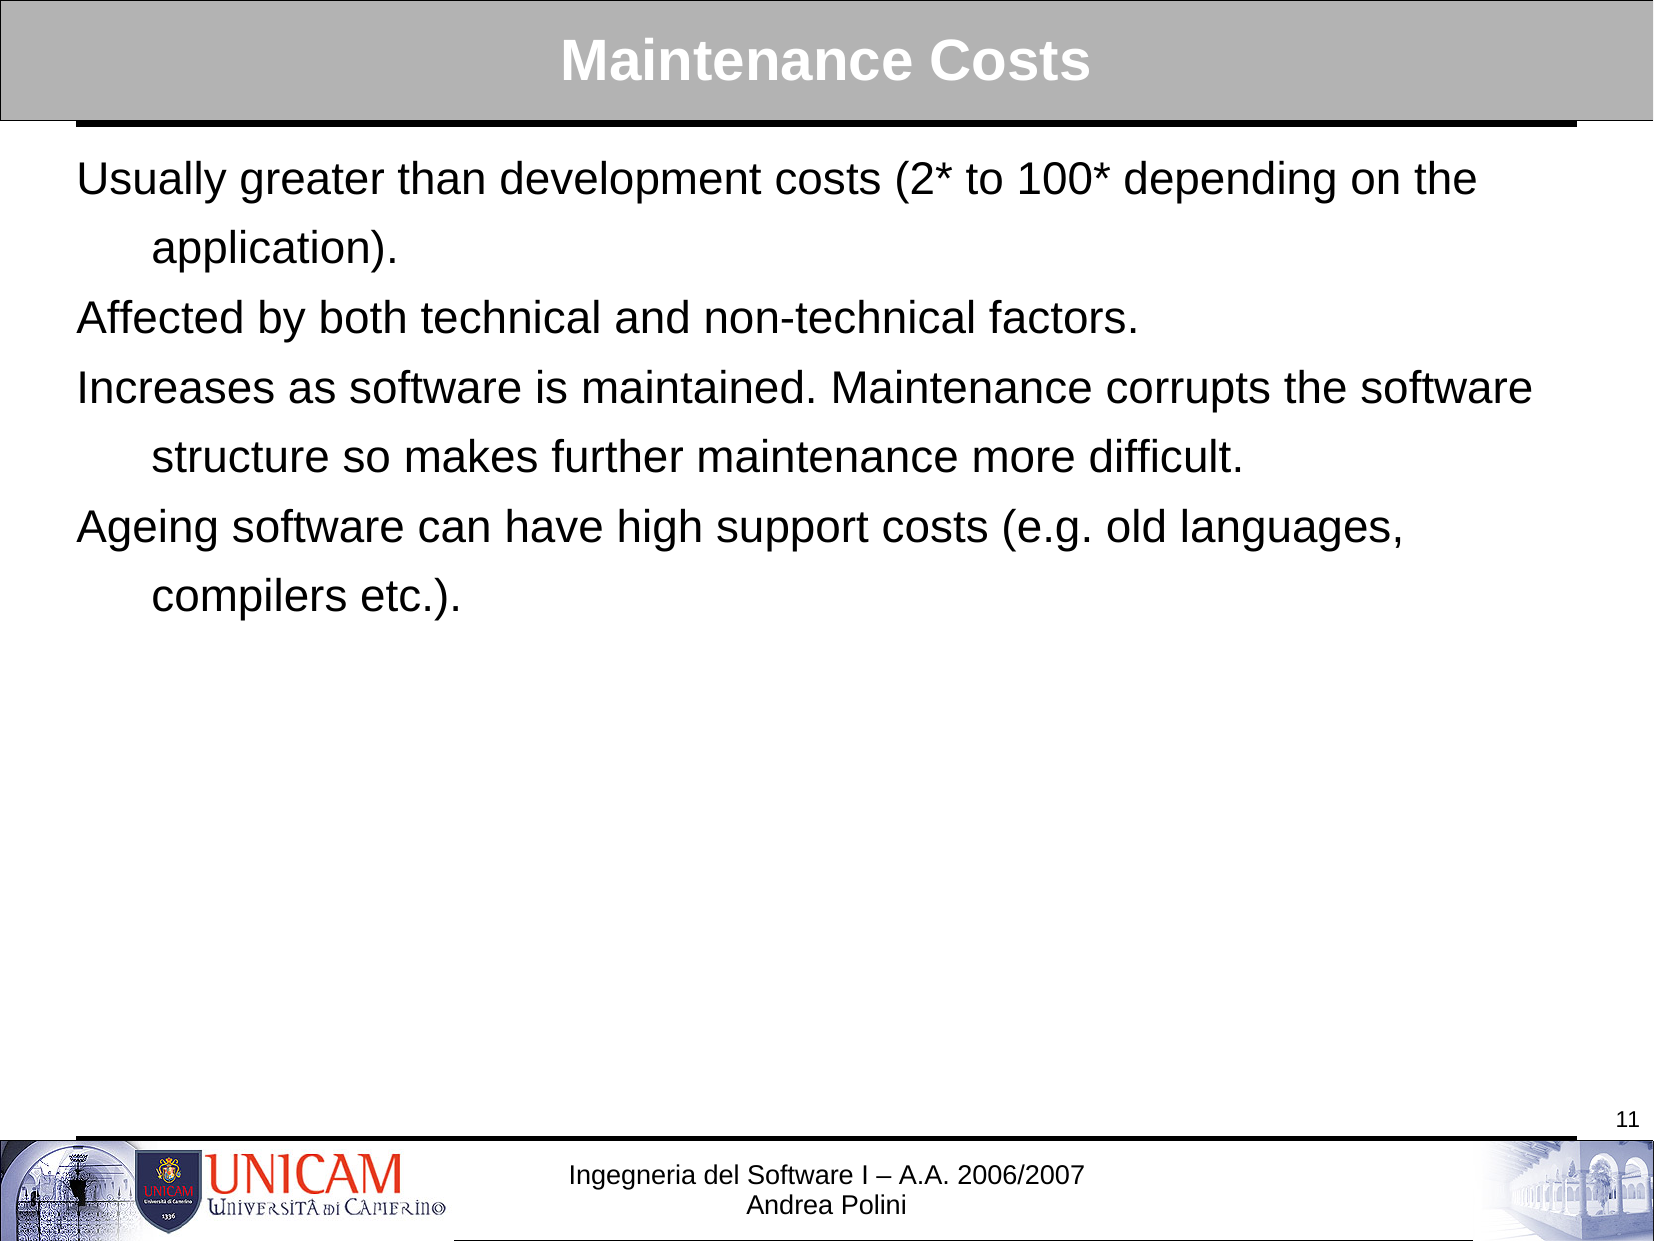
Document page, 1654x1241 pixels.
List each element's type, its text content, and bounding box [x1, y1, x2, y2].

picture [0, 1141, 454, 1241]
list Usually greater than development costs (2* to 100* depending on the application). Affected by both technical and non-technical factors. Increases as software is maintained. Maintenance corrupts the software structure so makes further maintenance more difficult. Ageing software can have high support costs (e.g. old languages, compilers etc.). [76, 152, 1577, 757]
title Maintenance Costs [0, 0, 1653, 121]
picture [1473, 1141, 1654, 1241]
